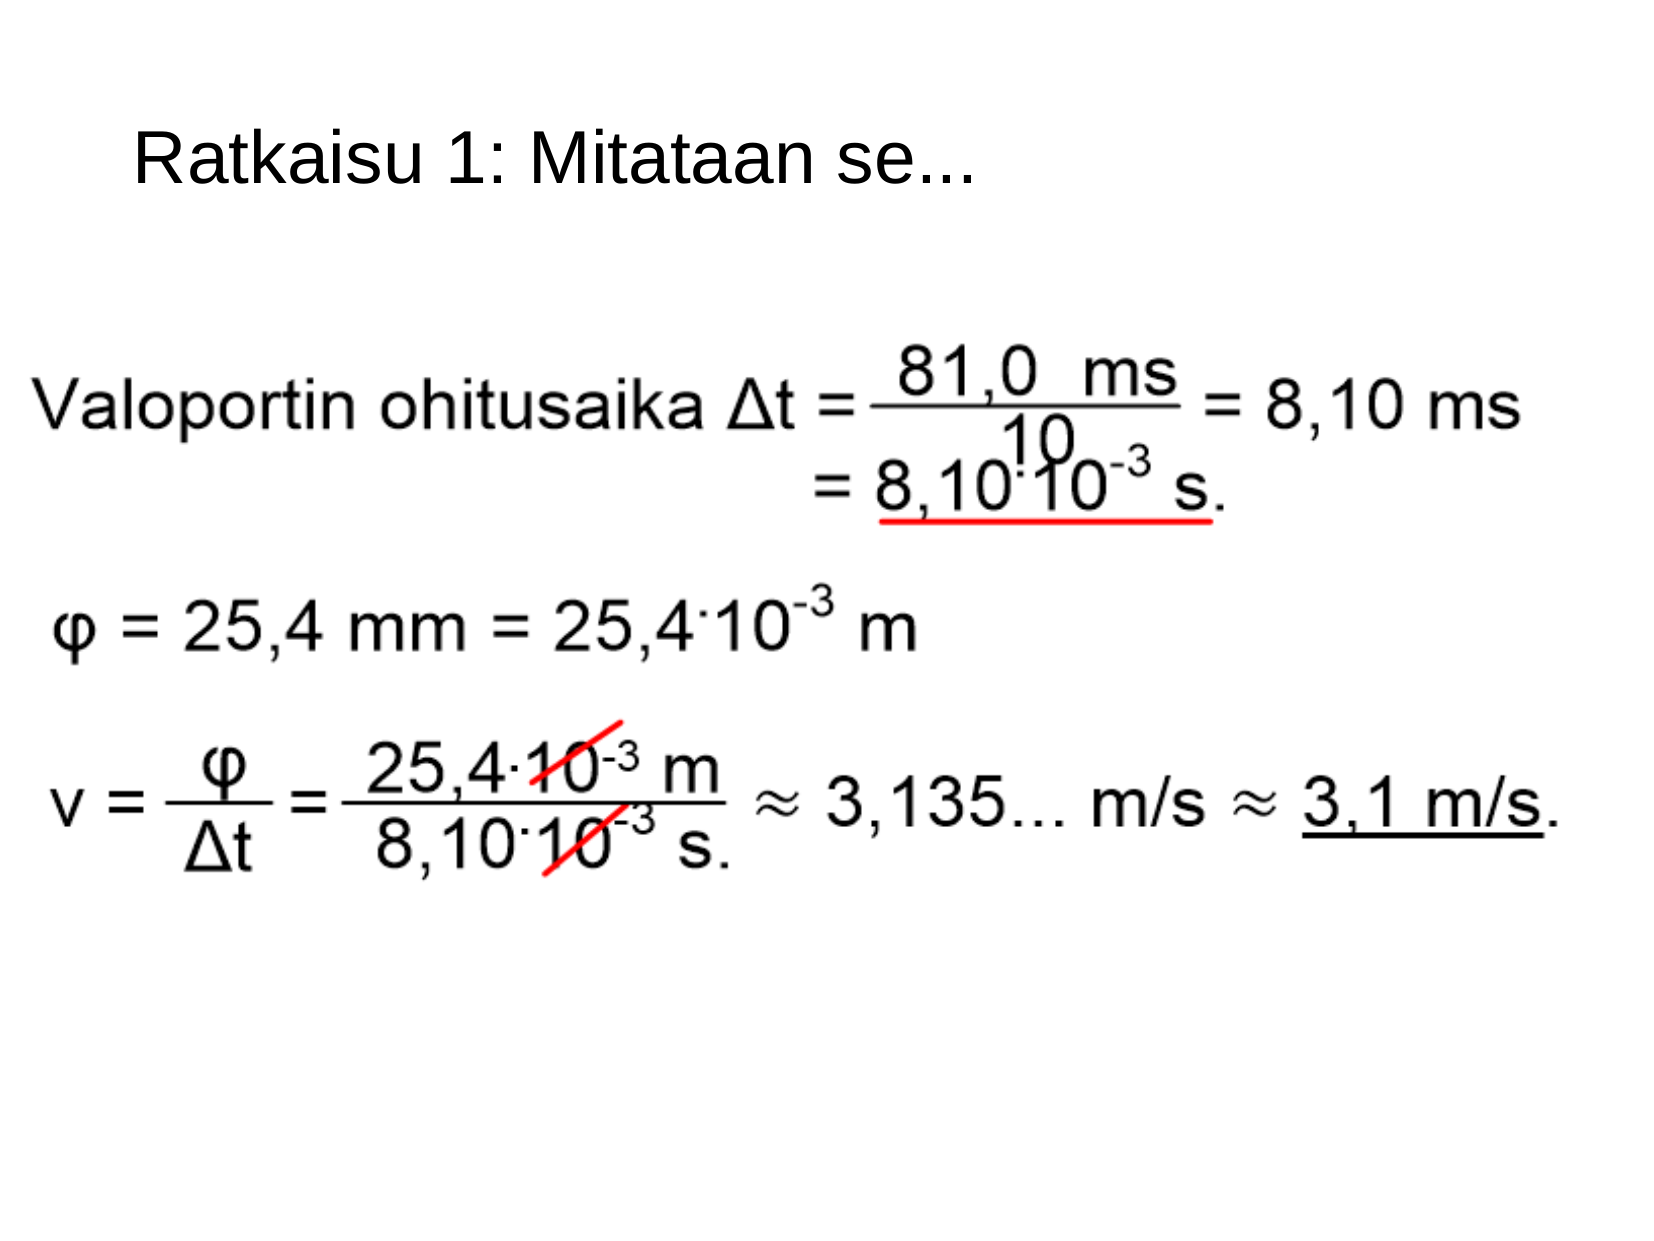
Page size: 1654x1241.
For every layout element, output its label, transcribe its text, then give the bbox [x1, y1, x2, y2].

text_box Ratkaisu 1: Mitataan se... [118, 108, 1099, 213]
picture [1, 290, 1619, 934]
